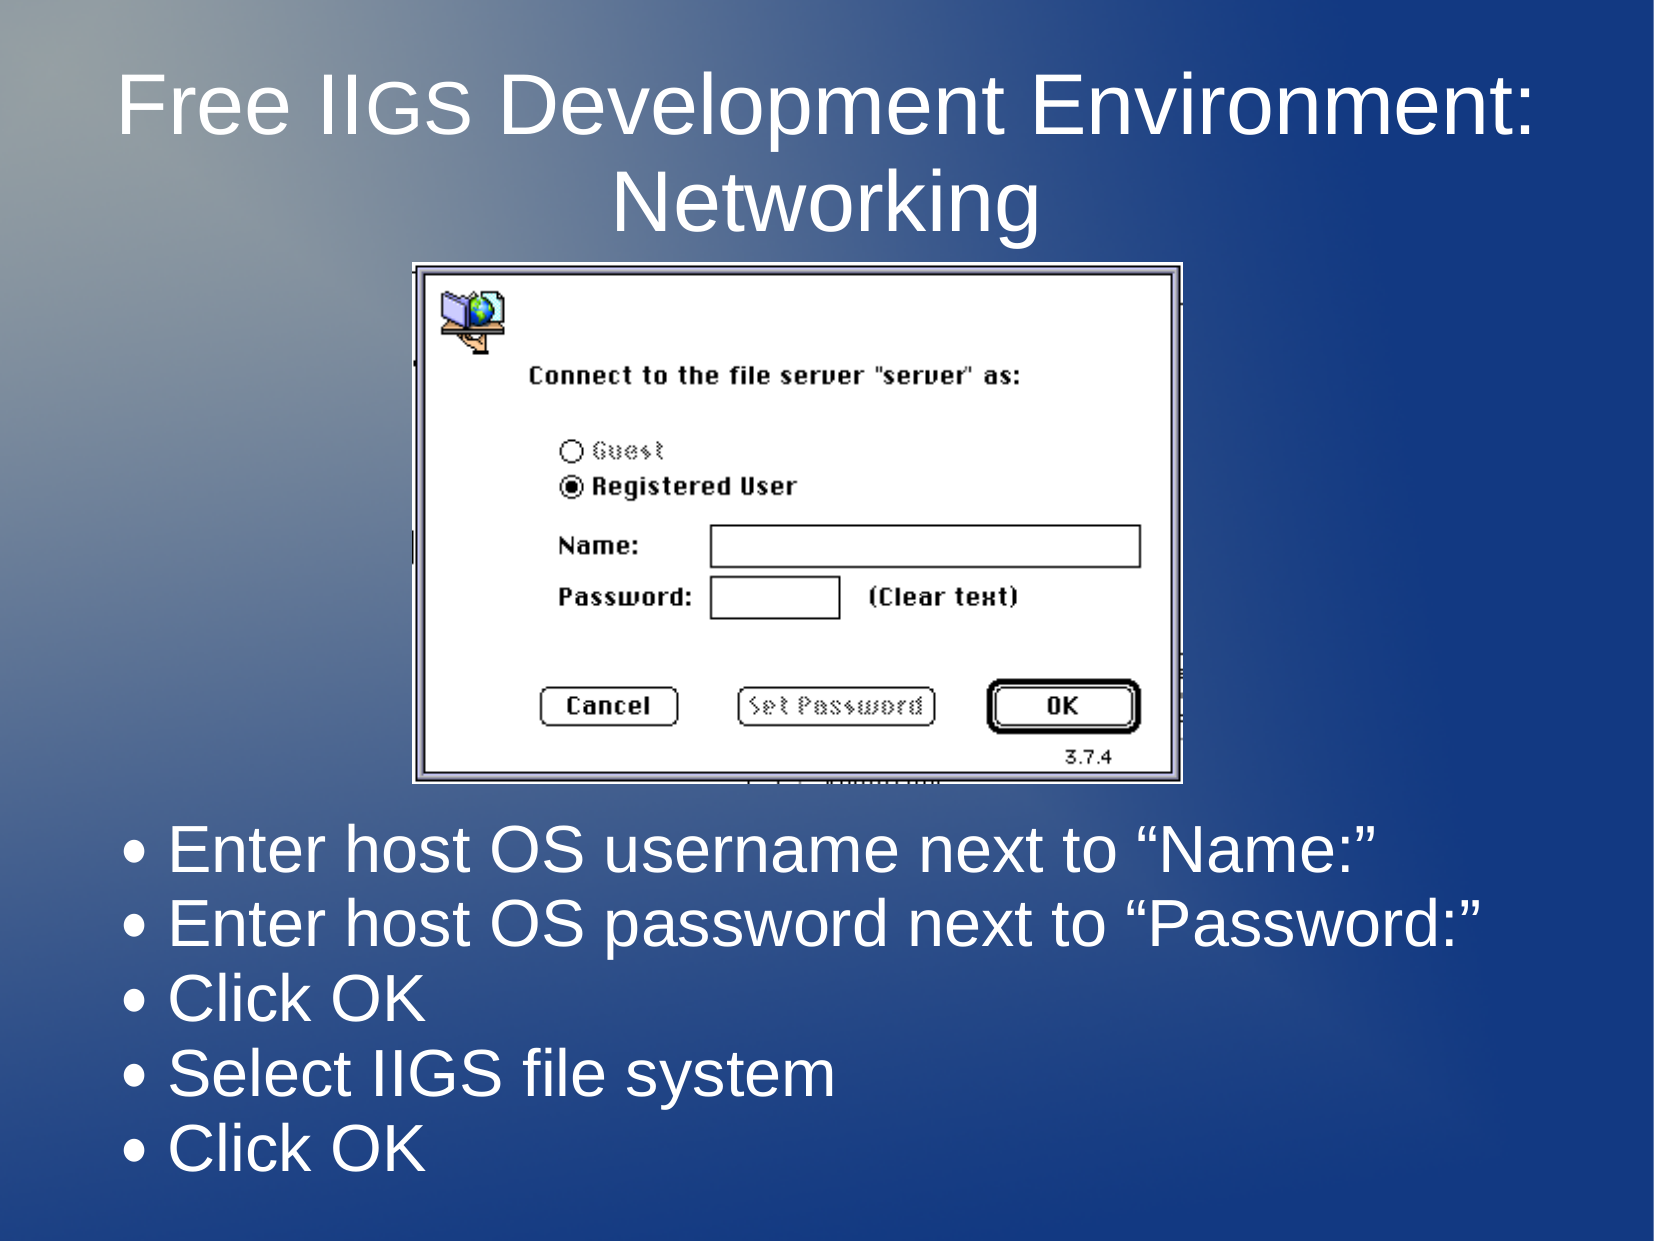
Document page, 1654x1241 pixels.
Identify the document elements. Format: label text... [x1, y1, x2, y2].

picture [0, 0, 1654, 1241]
subtitle Enter host OS username next to “Name:” Enter host OS password next to “Password:” Click OK Select IIGS file system Click OK [82, 213, 1571, 1186]
title Free IIGS Development Environment: Networking [82, 49, 1571, 213]
